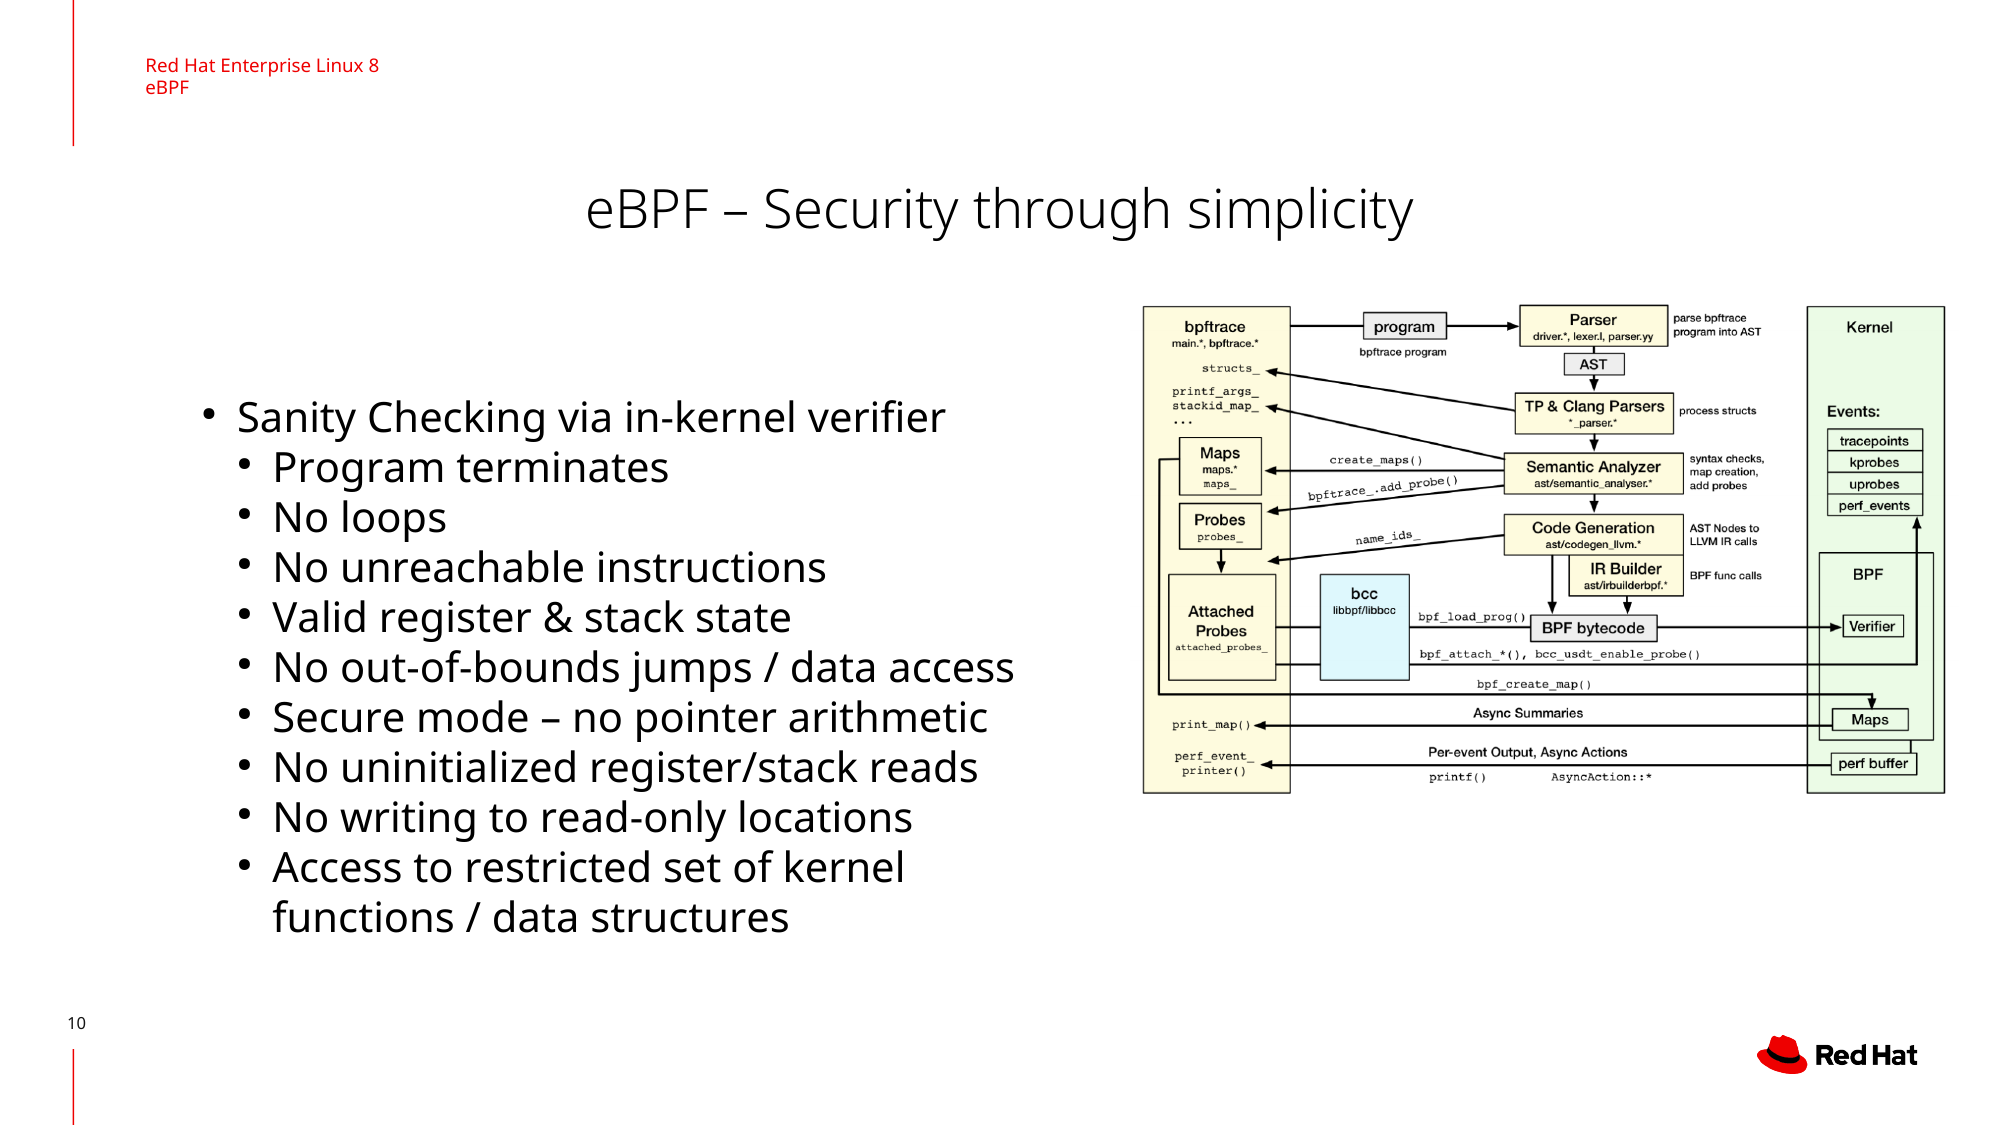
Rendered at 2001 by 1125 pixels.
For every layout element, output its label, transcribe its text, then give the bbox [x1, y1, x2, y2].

text_box Sanity Checking via in-kernel verifier Program terminates No loops No unreachable instructions Valid register & stack state No out-of-bounds jumps / data access Secure mode – no pointer arithmetic No uninitialized register/stack reads No writing to read-only locations Access to restricted set of kernel functions / data structures [186, 382, 1091, 981]
picture [1757, 1035, 1918, 1074]
title eBPF – Security through simplicity [287, 155, 1713, 315]
picture [1130, 295, 1959, 800]
subtitle Red Hat Enterprise Linux 8 eBPF [73, 9, 918, 143]
